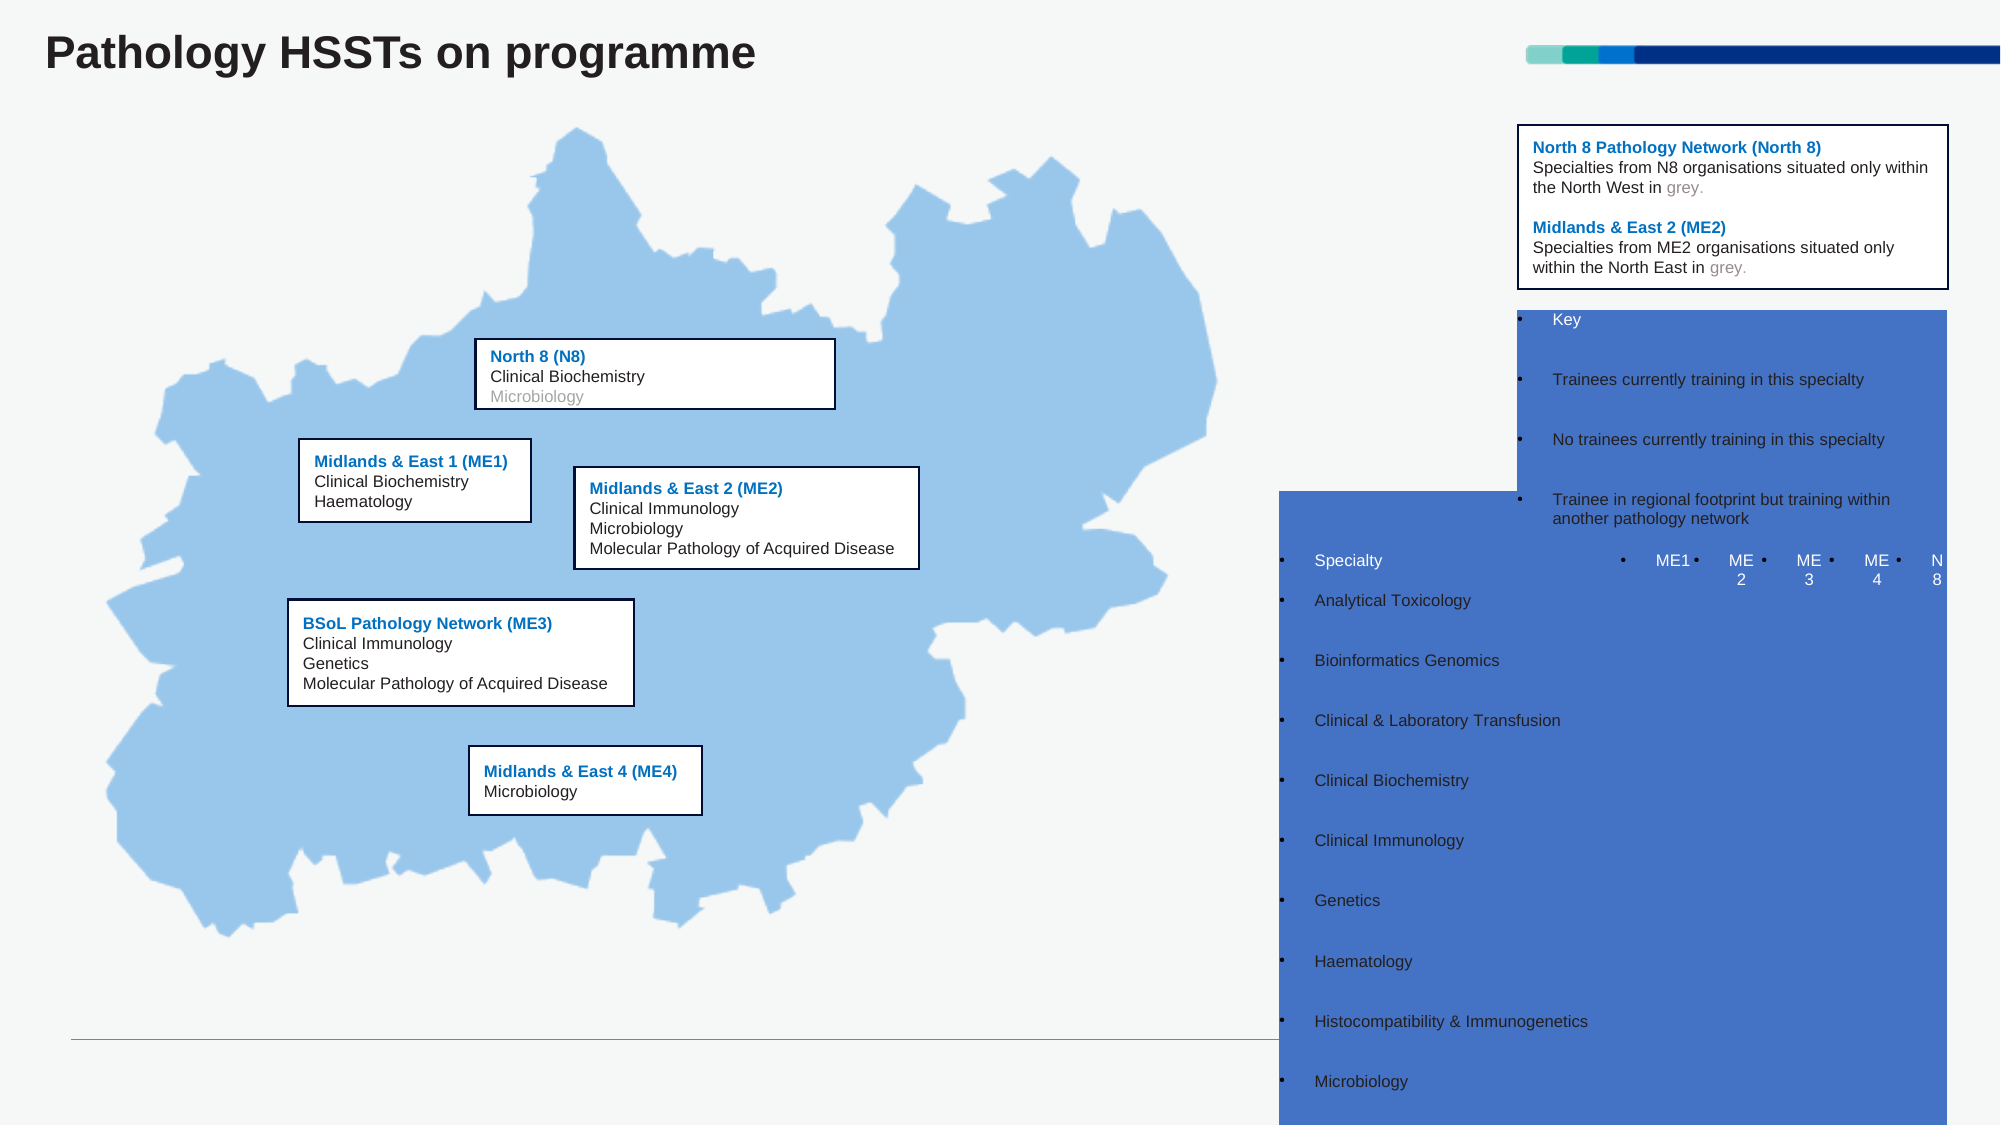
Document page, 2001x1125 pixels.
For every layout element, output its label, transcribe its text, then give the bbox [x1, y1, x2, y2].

table_cell [1691, 651, 1757, 712]
table_cell [1620, 1012, 1691, 1072]
text_box Midlands & East 2 (ME2) Clinical Immunology Microbiology Molecular Pathology of Acquired Disease [574, 467, 919, 569]
table_cell [1620, 772, 1691, 832]
table_cell [1893, 490, 1947, 550]
table_cell [1620, 1072, 1691, 1125]
text_box Midlands & East 4 (ME4) Microbiology [469, 746, 702, 815]
table_cell Clinical Immunology [1279, 832, 1620, 892]
picture [78, 116, 1233, 956]
table_cell [1892, 892, 1947, 952]
table_cell [1892, 832, 1947, 892]
table_cell [1691, 952, 1757, 1012]
table_cell [1620, 832, 1691, 892]
text_box North 8 Pathology Network (North 8) Specialties from N8 organisations situated only within the North West in grey. Midlands & East 2 (ME2) Specialties from ME2 organisations situated only within the North East in grey. [1518, 125, 1948, 289]
table_cell [1620, 591, 1691, 651]
table_cell [1892, 651, 1947, 712]
text_box Midlands & East 1 (ME1) Clinical Biochemistry Haematology [299, 439, 531, 522]
table_cell [1691, 1012, 1757, 1072]
table_cell [1620, 712, 1691, 772]
table_cell [1691, 832, 1757, 892]
table_cell [1691, 1072, 1757, 1125]
table_cell [1892, 1012, 1947, 1072]
table_cell [1893, 430, 1947, 490]
table_cell [1826, 1012, 1892, 1072]
table_cell [1757, 832, 1826, 892]
table_cell Histocompatibility & Immunogenetics [1279, 1012, 1620, 1072]
table_cell [1691, 712, 1757, 772]
table_cell Analytical Toxicology [1279, 591, 1620, 651]
table_cell [1826, 651, 1892, 712]
table_header [1893, 310, 1947, 370]
table_cell [1757, 651, 1826, 712]
table_cell [1826, 591, 1892, 651]
table_cell [1691, 772, 1757, 832]
text_box North 8 (N8) Clinical Biochemistry Microbiology [476, 339, 835, 409]
table_cell [1757, 1012, 1826, 1072]
table_cell ME4 [1826, 551, 1892, 591]
table_cell [1893, 370, 1947, 430]
table_cell [1826, 1072, 1892, 1125]
table_cell [1892, 952, 1947, 1012]
table_cell [1757, 892, 1826, 952]
table_header Key [1517, 310, 1893, 370]
table_cell [1826, 832, 1892, 892]
table_cell [1757, 591, 1826, 651]
table_cell [1620, 892, 1691, 952]
table_cell [1757, 772, 1826, 832]
table_cell [1757, 952, 1826, 1012]
table_header [1279, 491, 1620, 551]
table_cell [1826, 772, 1892, 832]
table_cell Clinical & Laboratory Transfusion [1279, 712, 1620, 772]
table_cell [1892, 591, 1947, 651]
table_cell [1757, 1072, 1826, 1125]
table_cell [1892, 712, 1947, 772]
table_cell [1892, 1072, 1947, 1125]
table_cell Microbiology [1279, 1072, 1620, 1125]
table_cell ME2 [1691, 551, 1757, 591]
table_cell Trainee in regional footprint but training within another pathology network [1517, 490, 1893, 550]
table_cell Specialty [1279, 551, 1620, 591]
table_cell [1691, 892, 1757, 952]
table_cell [1892, 772, 1947, 832]
table_cell N8 [1892, 551, 1947, 591]
table_cell [1826, 712, 1892, 772]
table_cell Haematology [1279, 952, 1620, 1012]
table_cell Clinical Biochemistry [1279, 772, 1620, 832]
table_cell Bioinformatics Genomics [1279, 651, 1620, 712]
table_cell Genetics [1279, 892, 1620, 952]
table_cell [1826, 952, 1892, 1012]
table_cell [1691, 591, 1757, 651]
table_cell [1757, 712, 1826, 772]
table_cell [1620, 952, 1691, 1012]
text_box BSoL Pathology Network (ME3) Clinical Immunology Genetics Molecular Pathology of Acquired Disease [288, 600, 634, 706]
text_box Pathology HSSTs on programme [30, 15, 1489, 86]
table_cell [1620, 651, 1691, 712]
table_cell ME1 [1620, 551, 1691, 591]
table_cell [1826, 892, 1892, 952]
table_cell Trainees currently training in this specialty [1517, 370, 1893, 430]
table_cell ME3 [1757, 551, 1826, 591]
table_cell No trainees currently training in this specialty [1517, 430, 1893, 490]
